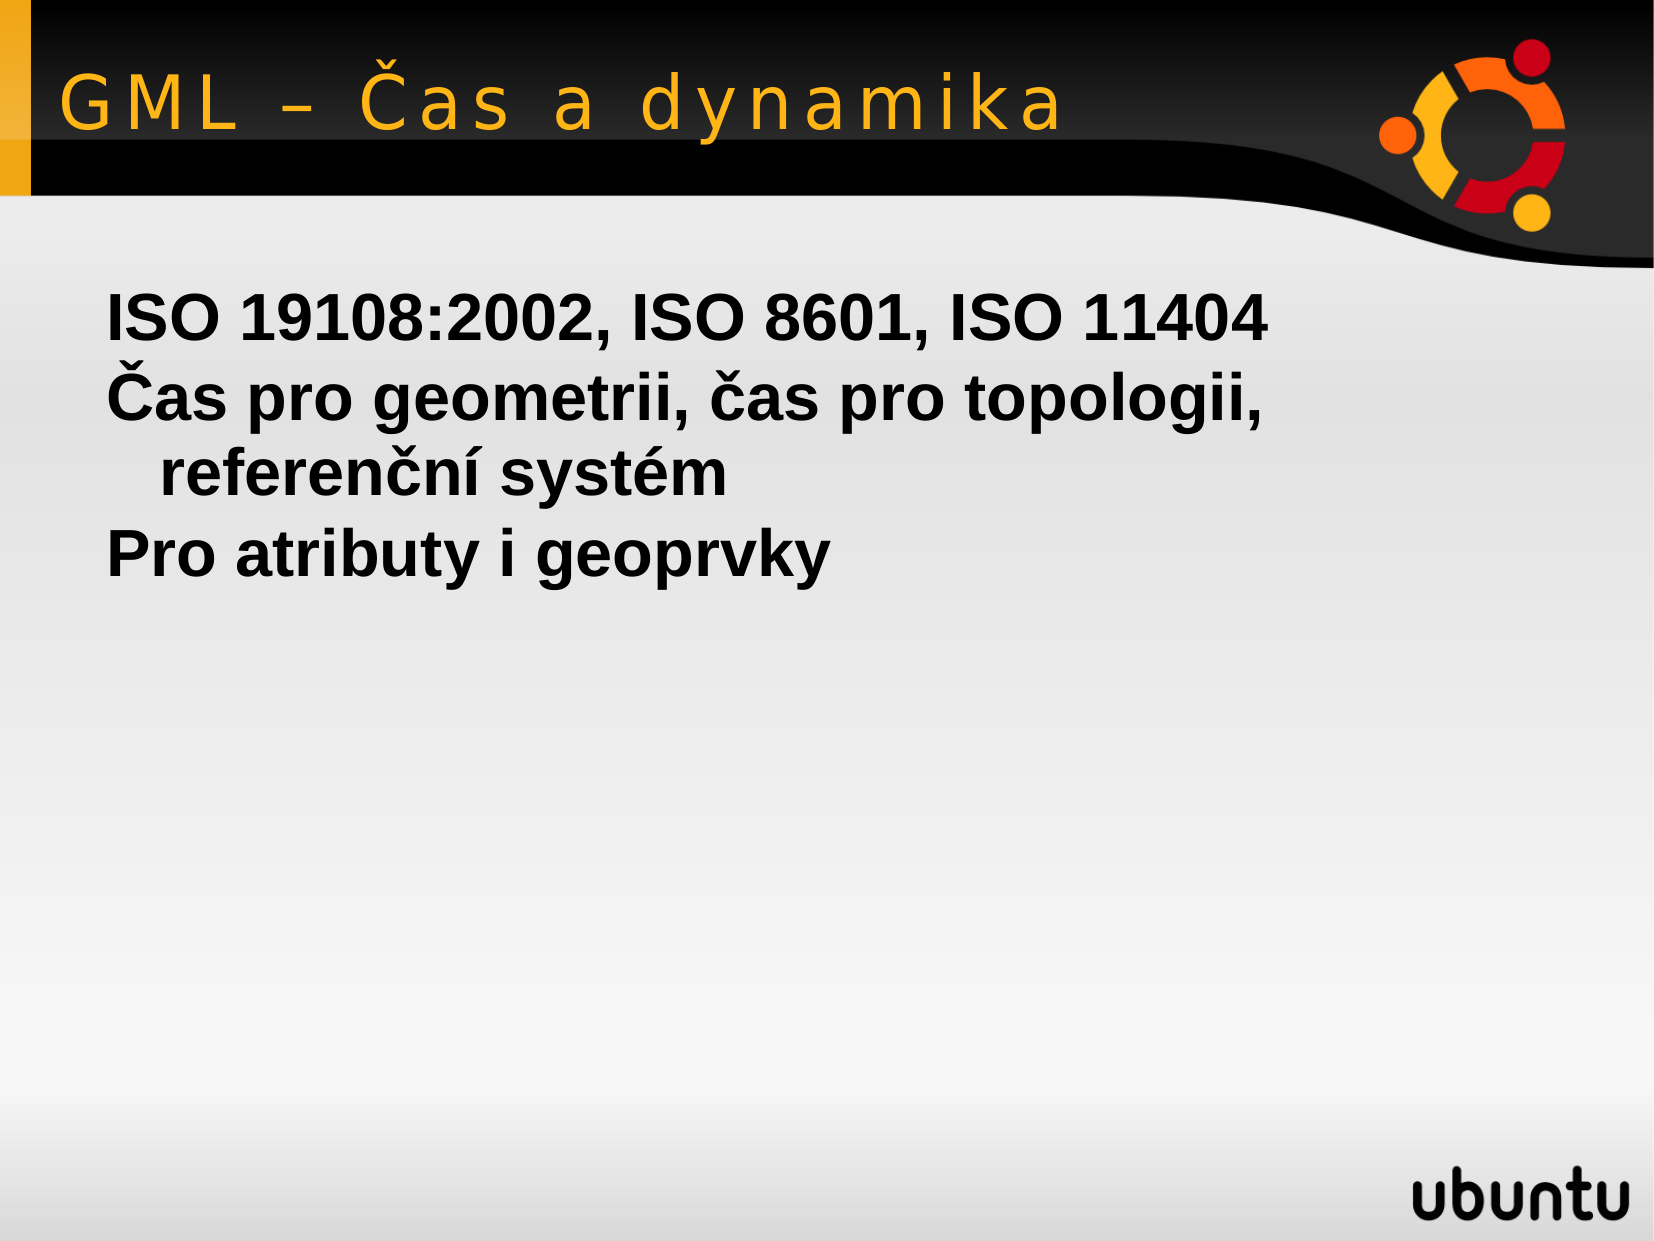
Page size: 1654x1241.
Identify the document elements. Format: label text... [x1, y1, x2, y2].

title GML – Čas a dynamika [59, 29, 1270, 178]
list ISO 19108:2002, ISO 8601, ISO 11404 Čas pro geometrii, čas pro topologii, referenční systém Pro atributy i geoprvky [88, 279, 1577, 1099]
picture [0, 0, 1654, 1241]
